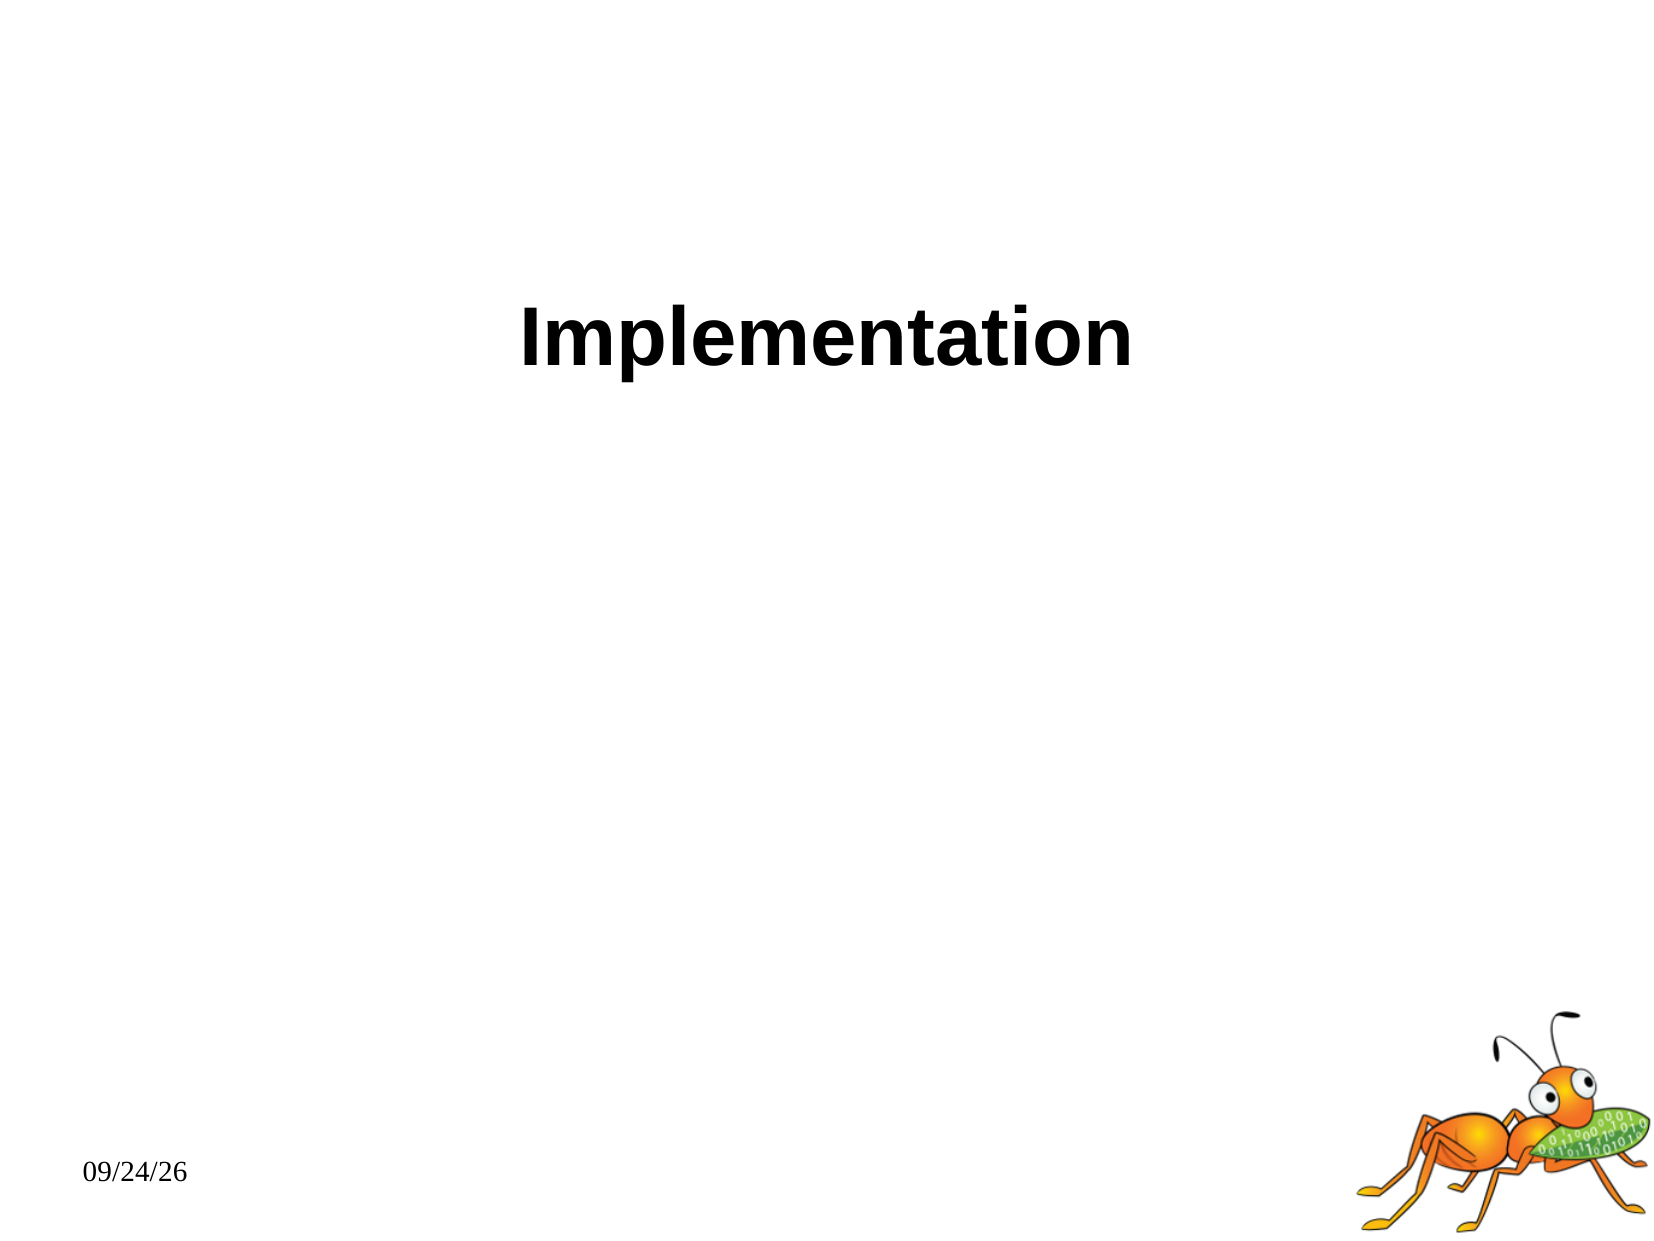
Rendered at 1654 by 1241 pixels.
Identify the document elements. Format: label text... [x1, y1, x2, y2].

picture [1353, 1009, 1654, 1235]
list Implementation [82, 290, 1571, 1010]
